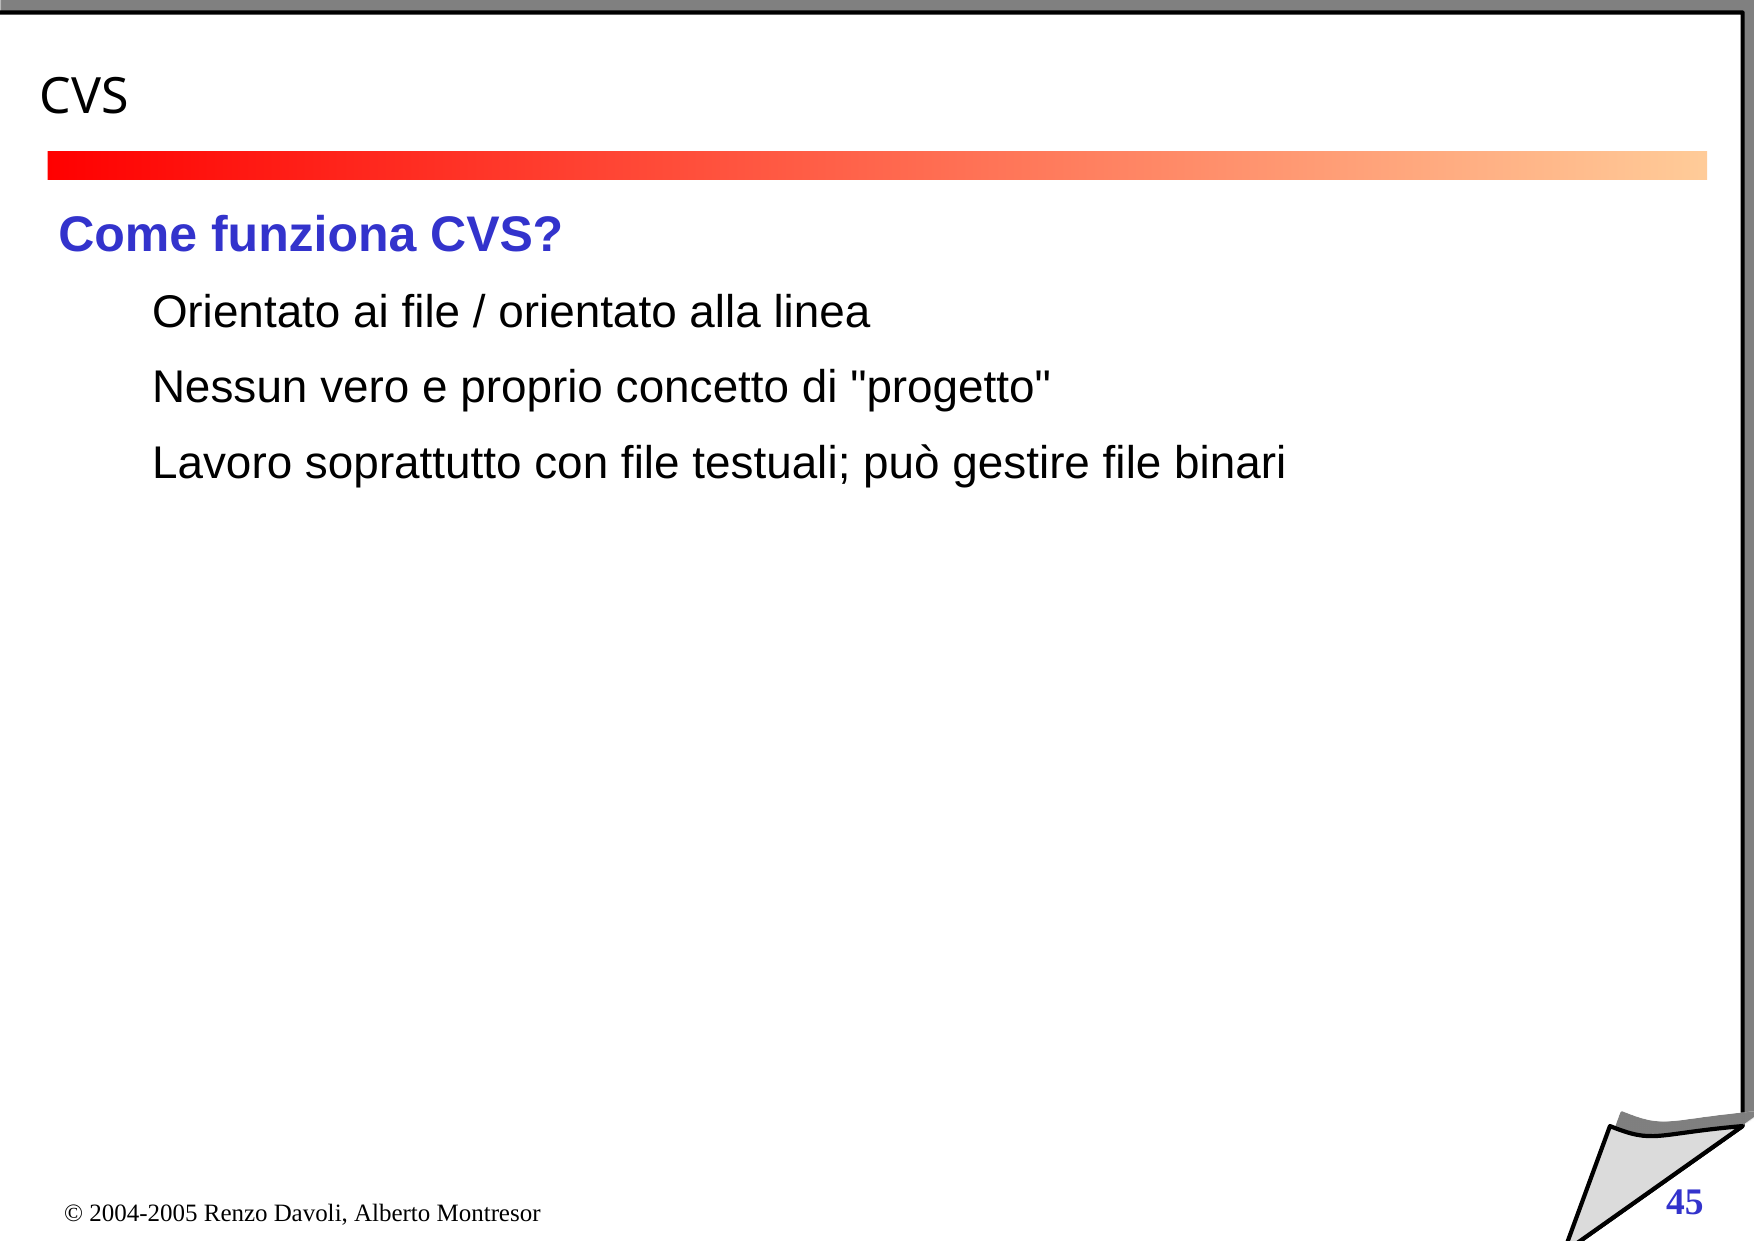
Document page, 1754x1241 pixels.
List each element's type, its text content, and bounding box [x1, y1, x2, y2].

title CVS [40, 49, 1714, 144]
list Come funziona CVS? Orientato ai file / orientato alla linea Nessun vero e proprio concetto di "progetto" Lavoro soprattutto con file testuali; può gestire file binari [58, 206, 1696, 815]
